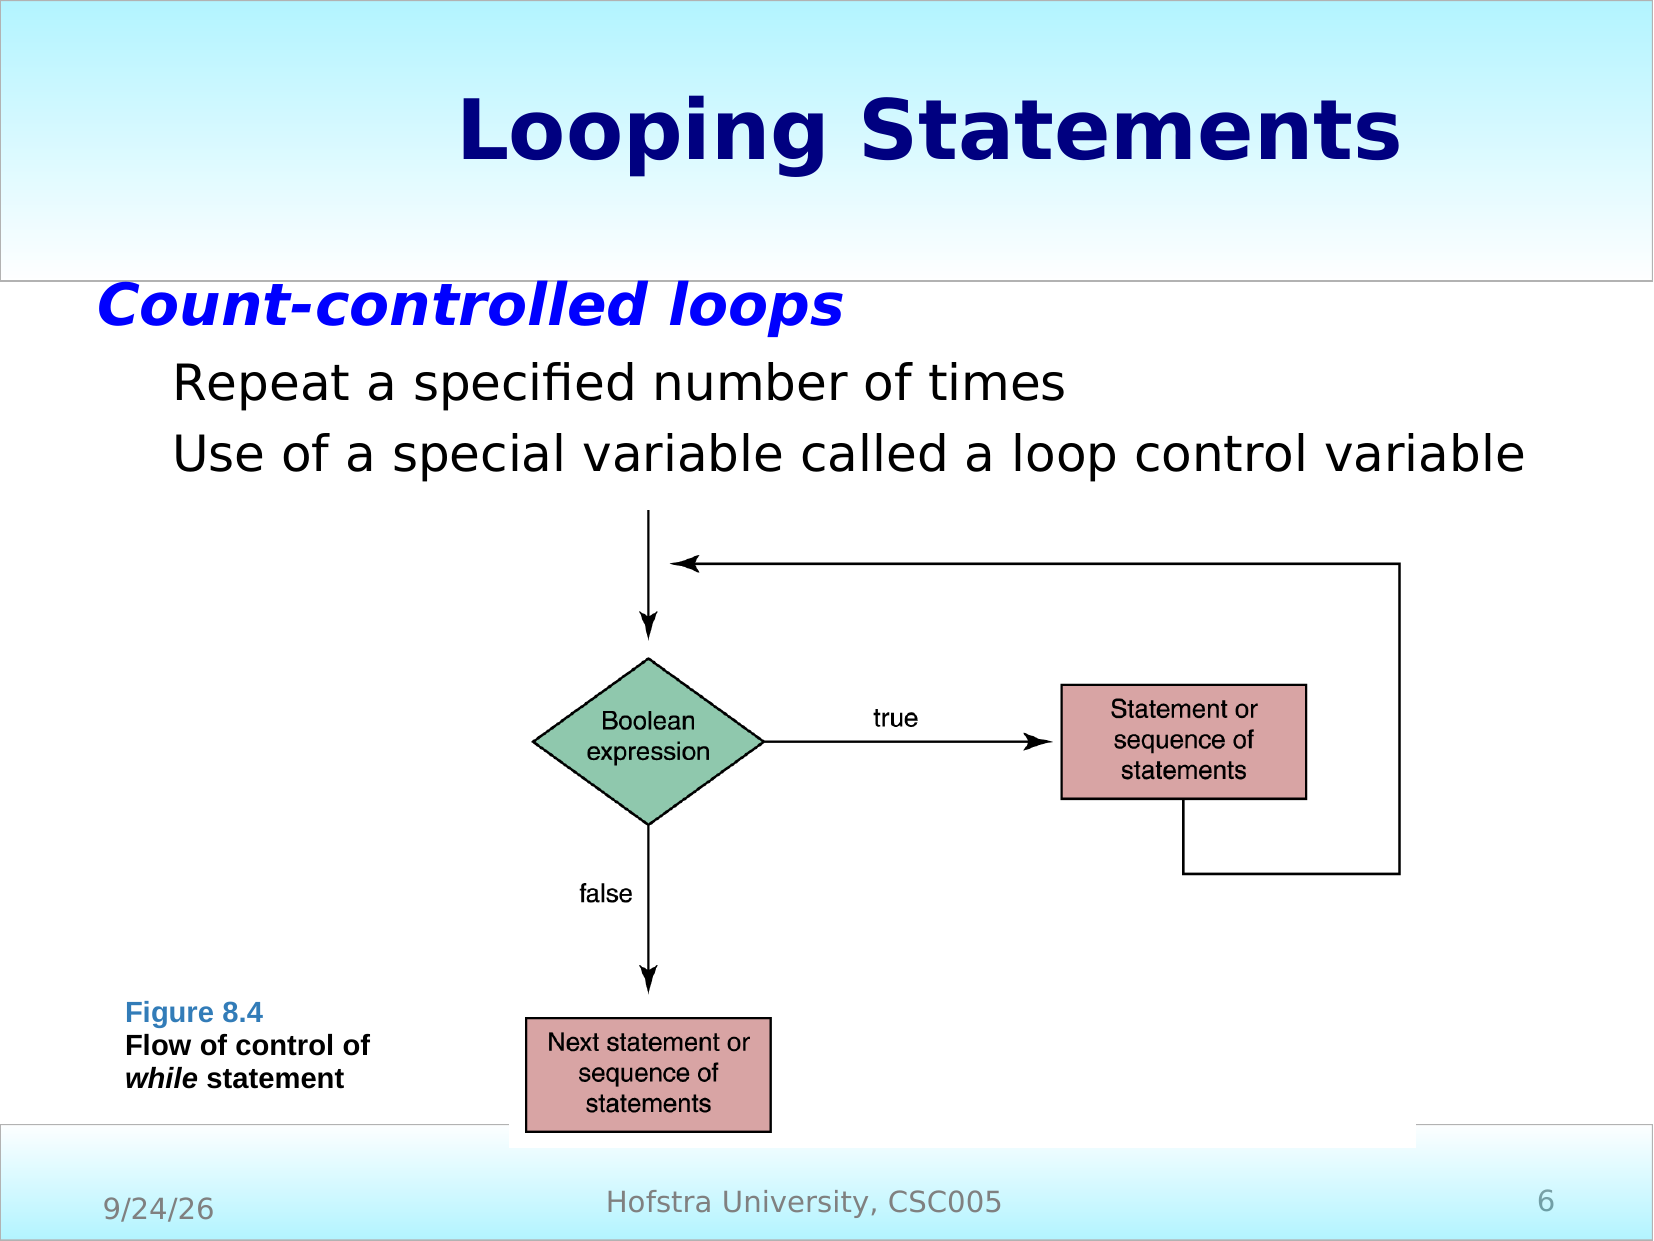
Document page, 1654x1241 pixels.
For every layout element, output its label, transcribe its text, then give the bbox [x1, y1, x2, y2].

picture [509, 1084, 1416, 1148]
text_box Figure 8.4 Flow of control of while statement [110, 988, 441, 1103]
list Count-controlled loops Repeat a specified number of times Use of a special variable called a loop control variable [82, 256, 1571, 1084]
title Looping Statements [247, 27, 1612, 235]
